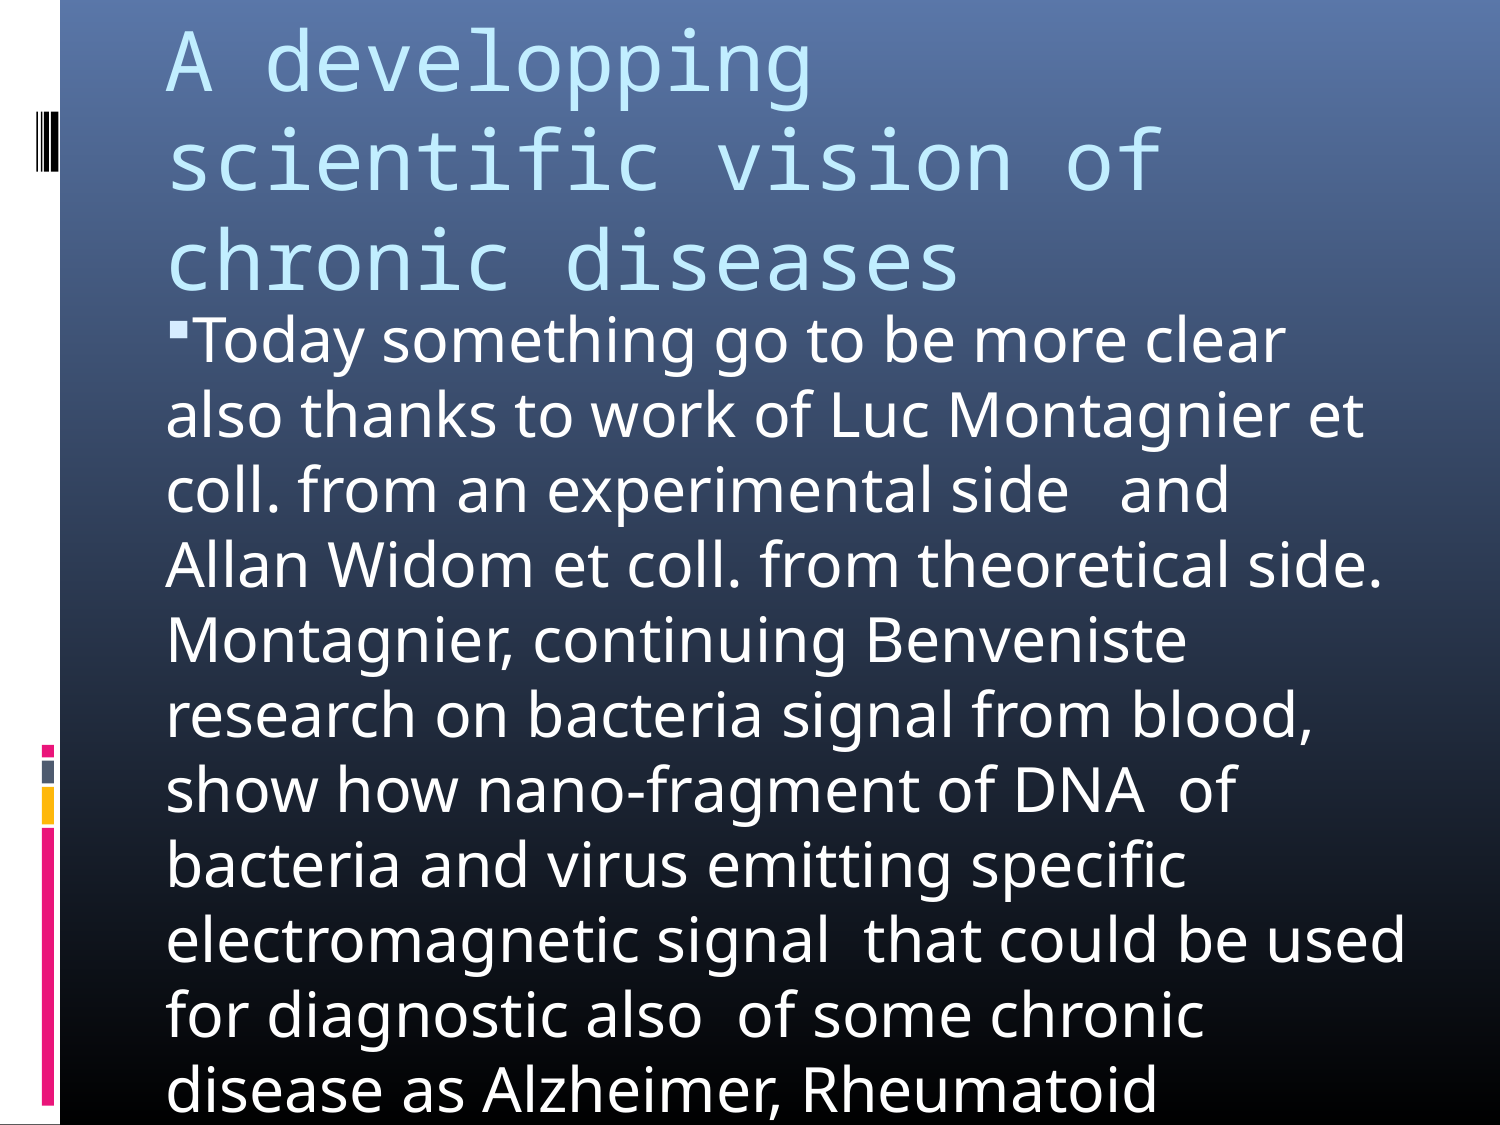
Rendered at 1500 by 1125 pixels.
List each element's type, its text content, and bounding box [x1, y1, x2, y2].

text_box A developping scientific vision of chronic diseases [150, 0, 1426, 279]
text_box Today something go to be more clear also thanks to work of Luc Montagnier et coll. from an experimental side and Allan Widom et coll. from theoretical side. Montagnier, continuing Benveniste research on bacteria signal from blood, show how nano-fragment of DNA of bacteria and virus emitting specific electromagnetic signal that could be used for diagnostic also of some chronic disease as Alzheimer, Rheumatoid Arthritis , AIDS, etc. [150, 292, 1426, 1058]
